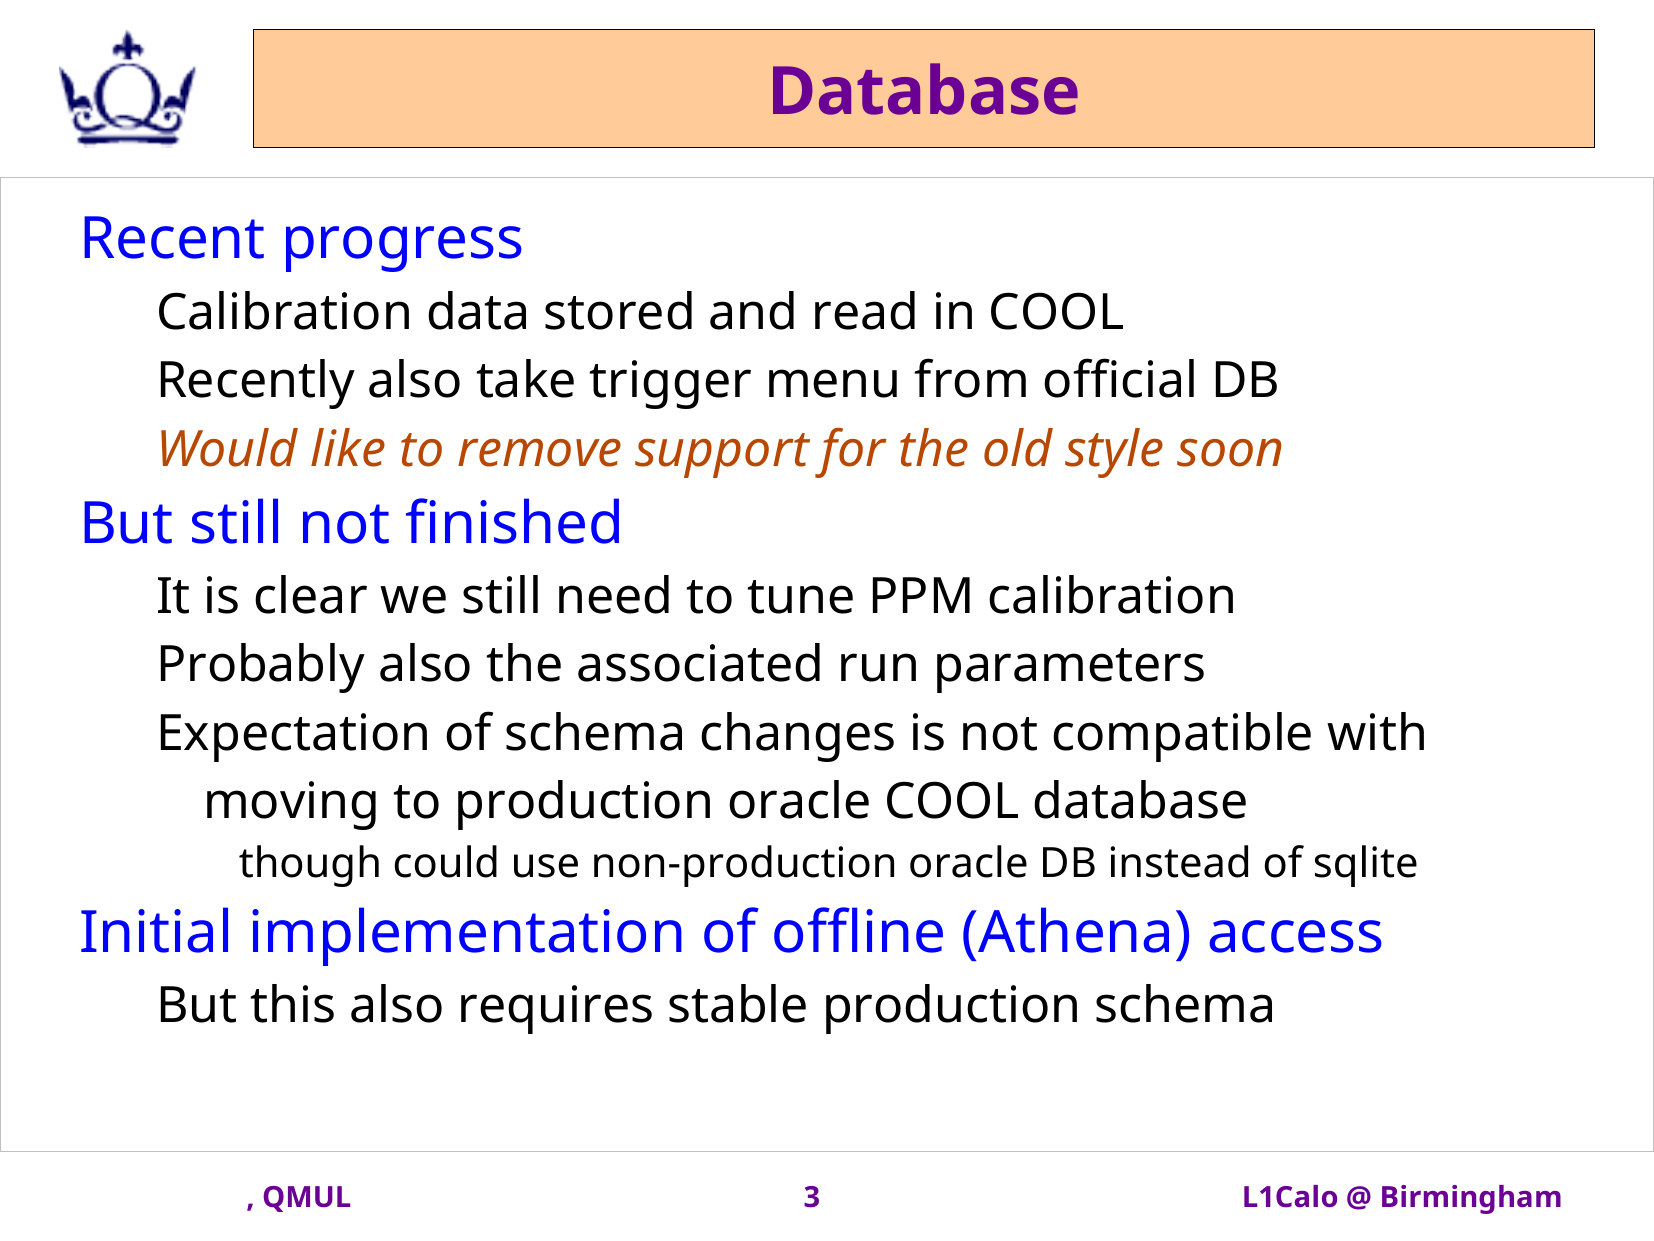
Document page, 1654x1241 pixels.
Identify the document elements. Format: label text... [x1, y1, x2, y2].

list Recent progress Calibration data stored and read in COOL Recently also take trigger menu from official DB Would like to remove support for the old style soon But still not finished It is clear we still need to tune PPM calibration Probably also the associated run parameters Expectation of schema changes is not compatible with moving to production oracle COOL database though could use non-production oracle DB instead of sqlite Initial implementation of offline (Athena) access But this also requires stable production schema [61, 196, 1605, 1117]
title Database [253, 29, 1595, 148]
picture [59, 29, 200, 148]
